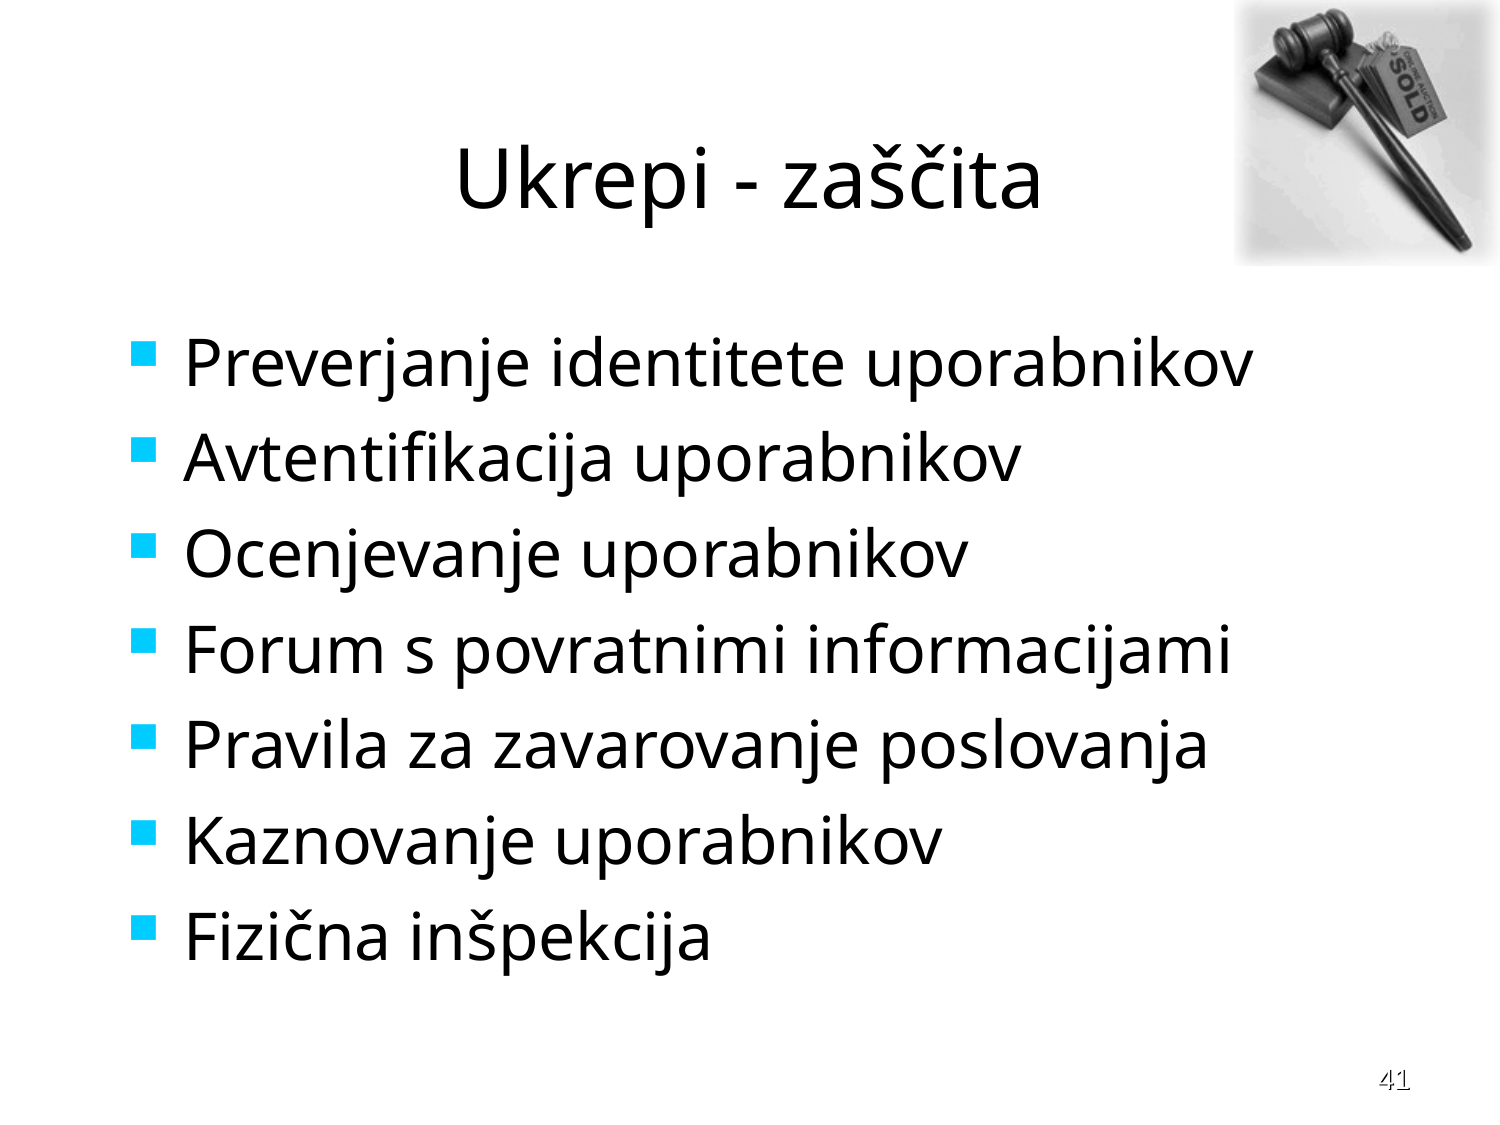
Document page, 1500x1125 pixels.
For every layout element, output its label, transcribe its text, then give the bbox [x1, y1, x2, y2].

text_box <number> [1074, 1024, 1426, 1103]
picture [1234, 0, 1500, 266]
title Ukrepi - zaščita [75, 62, 1426, 288]
list Preverjanje identitete uporabnikov Avtentifikacija uporabnikov Ocenjevanje uporabnikov Forum s povratnimi informacijami Pravila za zavarovanje poslovanja Kaznovanje uporabnikov Fizična inšpekcija [112, 312, 1425, 988]
